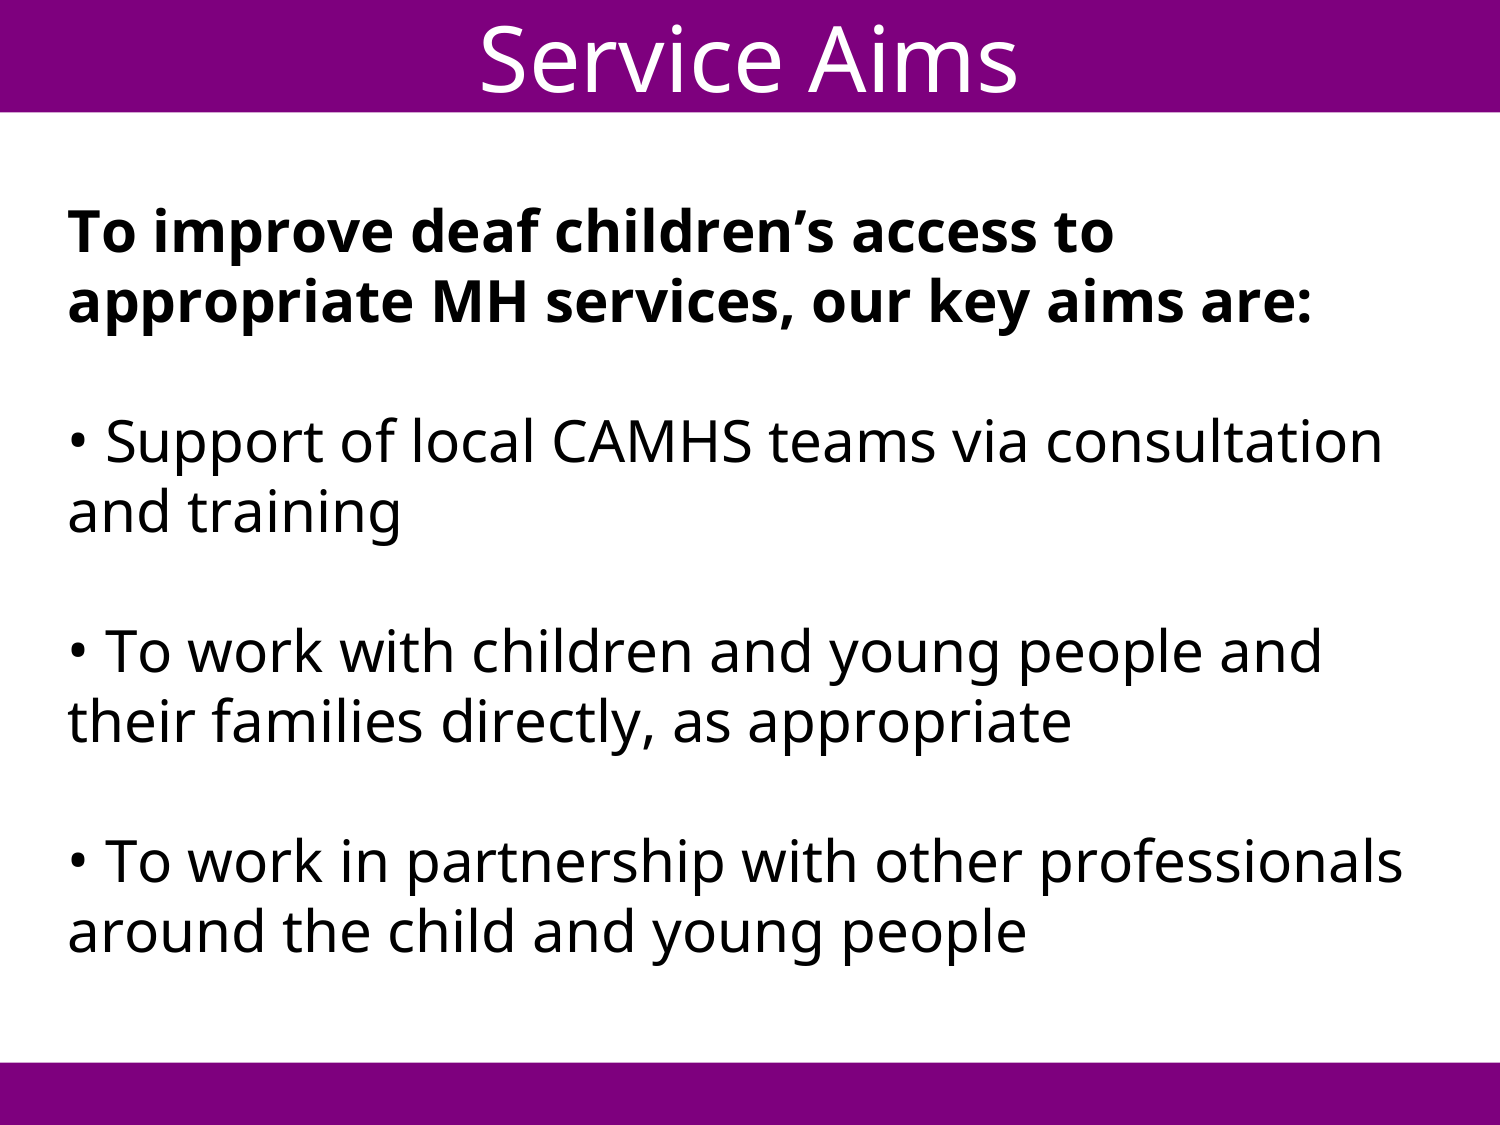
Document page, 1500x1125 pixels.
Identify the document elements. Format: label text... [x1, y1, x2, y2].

text_box Service Aims [0, 0, 1500, 113]
text_box [0, 1062, 1500, 1125]
text_box To improve deaf children’s access to appropriate MH services, our key aims are: Support of local CAMHS teams via consultation and training To work with children and young people and their families directly, as appropriate To work in partnership with other professionals around the child and young people [53, 186, 1459, 972]
